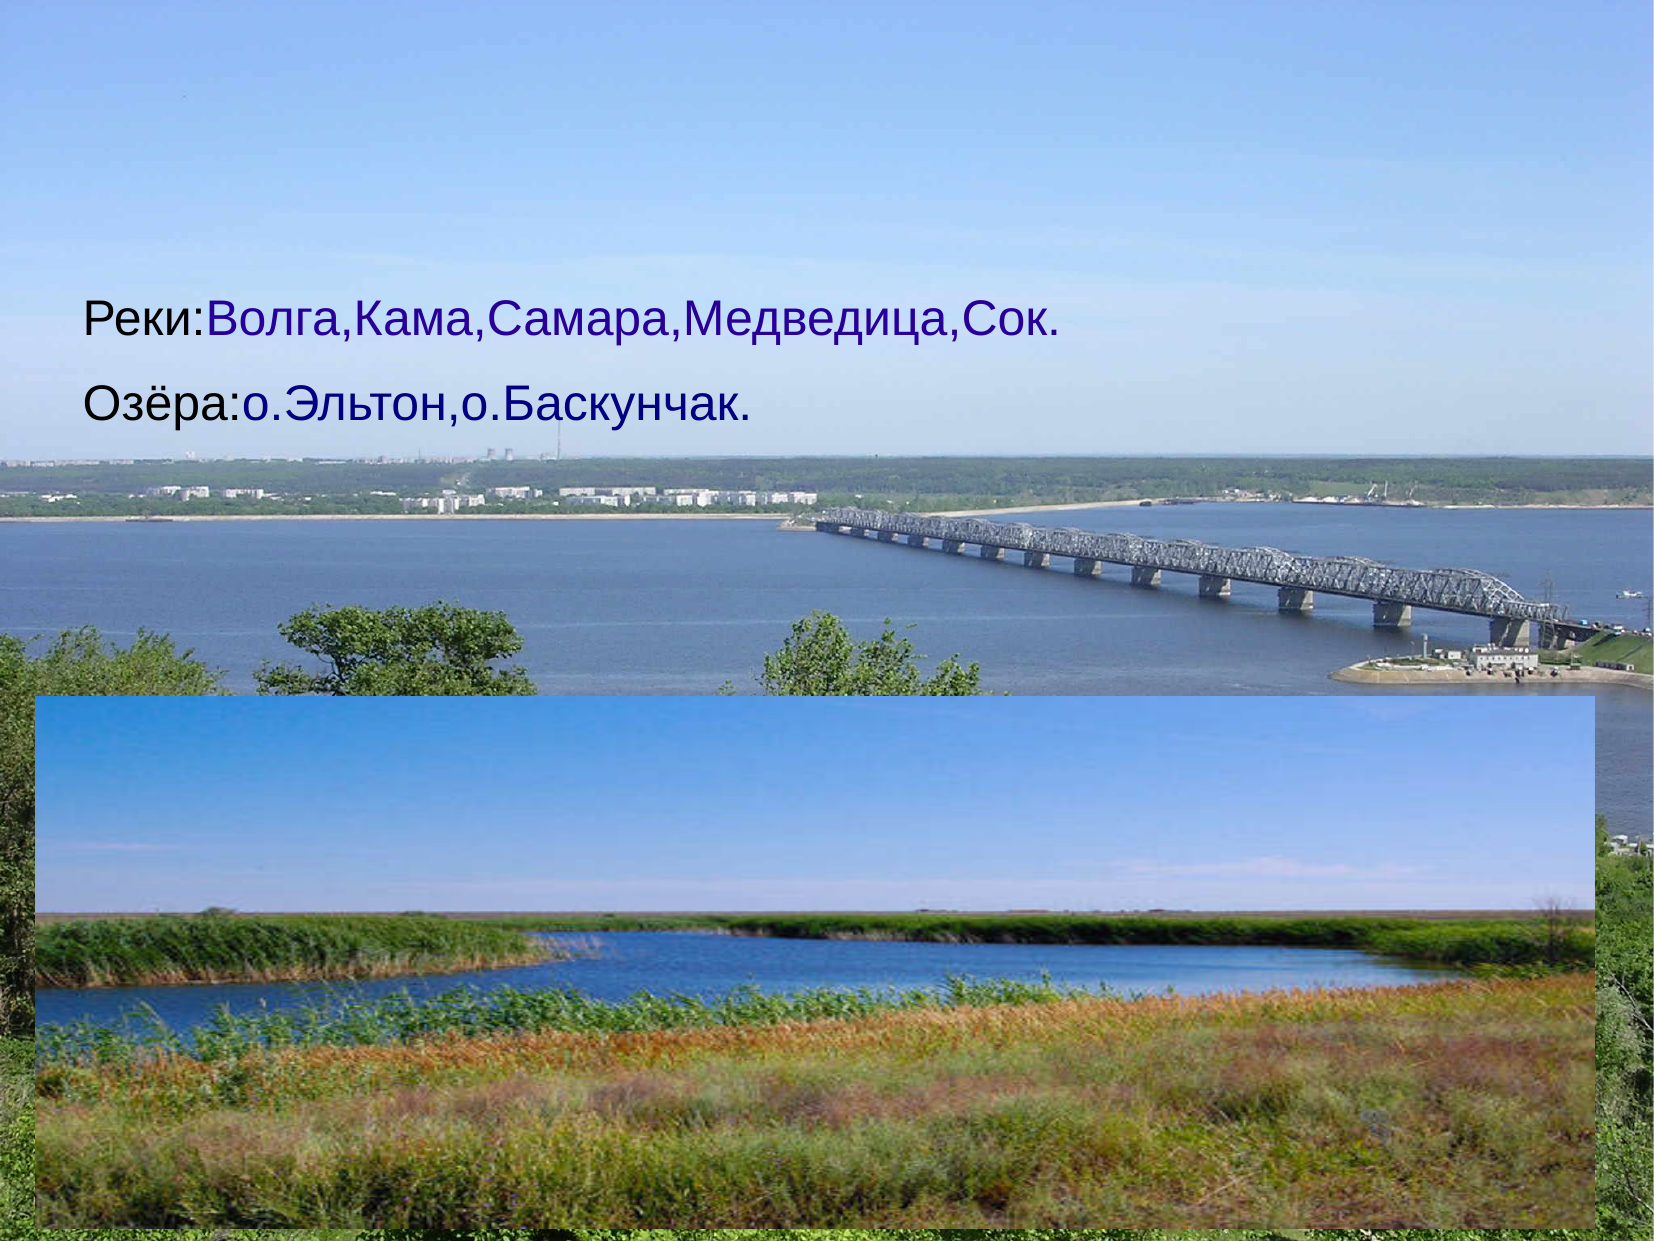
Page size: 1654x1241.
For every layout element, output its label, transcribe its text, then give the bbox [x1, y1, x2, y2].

list Реки:Волга,Кама,Самара,Медведица,Сок. Озёра:о.Эльтон,о.Баскунчак. [82, 290, 1571, 696]
picture [0, 0, 1654, 1241]
